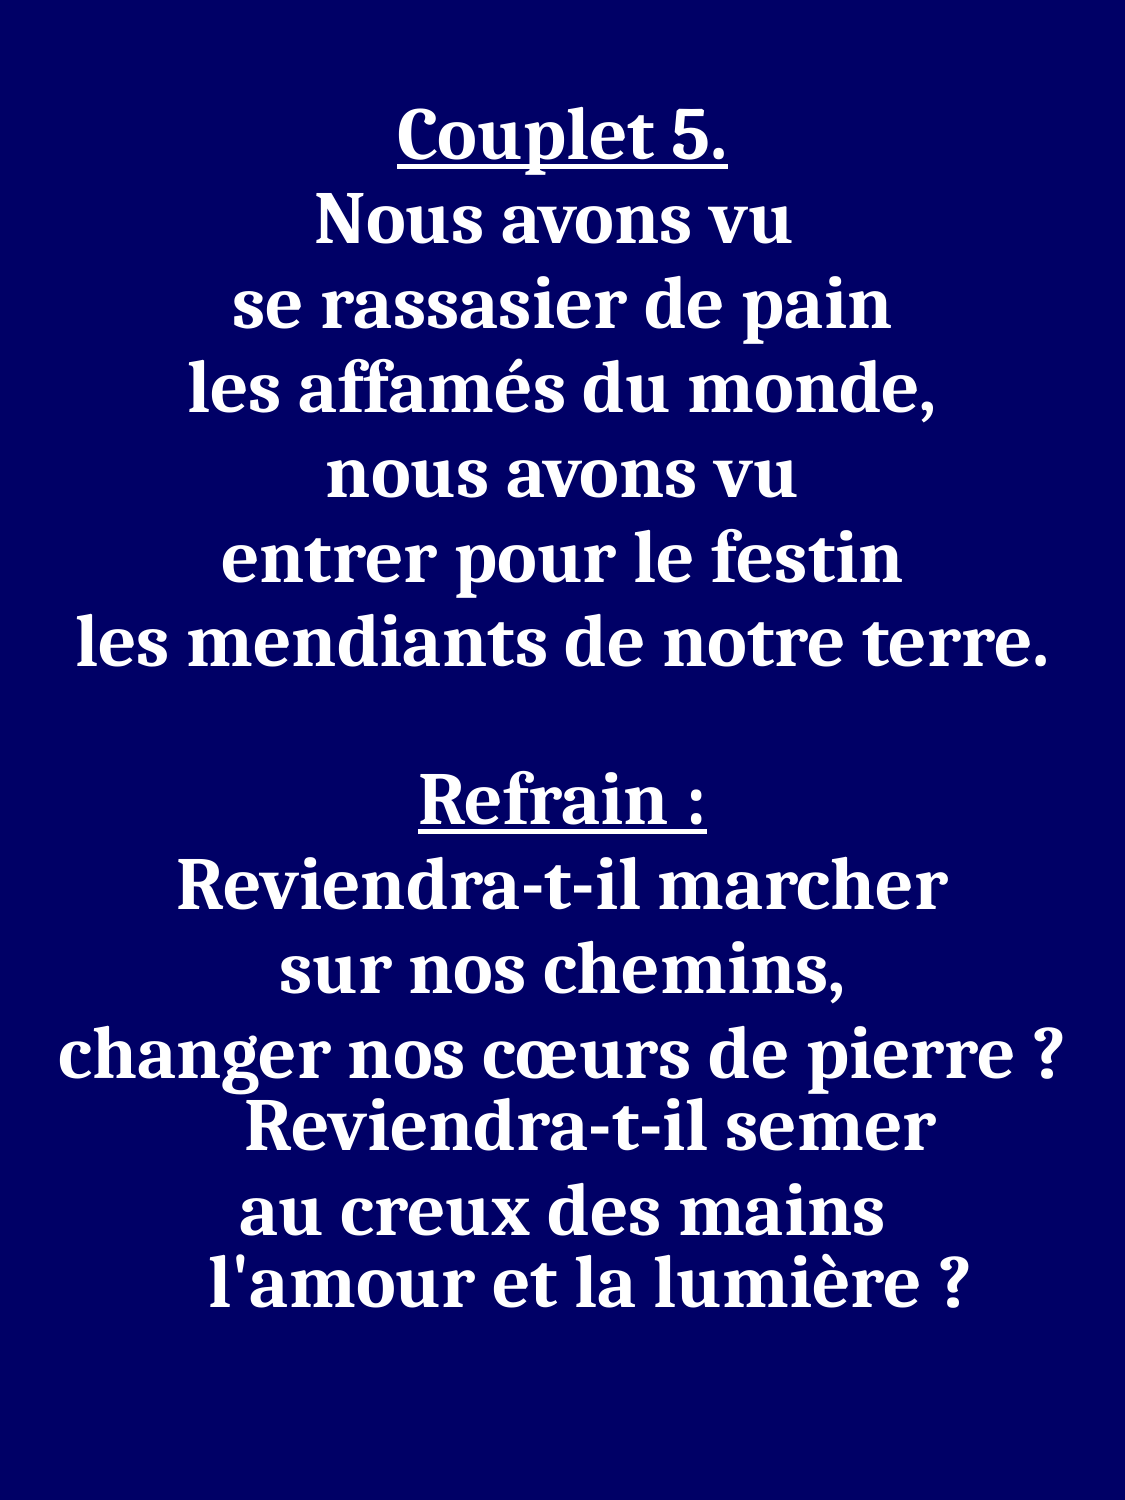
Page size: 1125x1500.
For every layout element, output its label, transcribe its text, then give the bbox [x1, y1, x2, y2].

text_box Couplet 5. Nous avons vu se rassasier de pain les affamés du monde, nous avons vu entrer pour le festin les mendiants de notre terre. Refrain : Reviendra-t-il marcher sur nos chemins, changer nos cœurs de pierre ? Reviendra-t-il semer au creux des mains l'amour et la lumière ? [0, 94, 1125, 1111]
